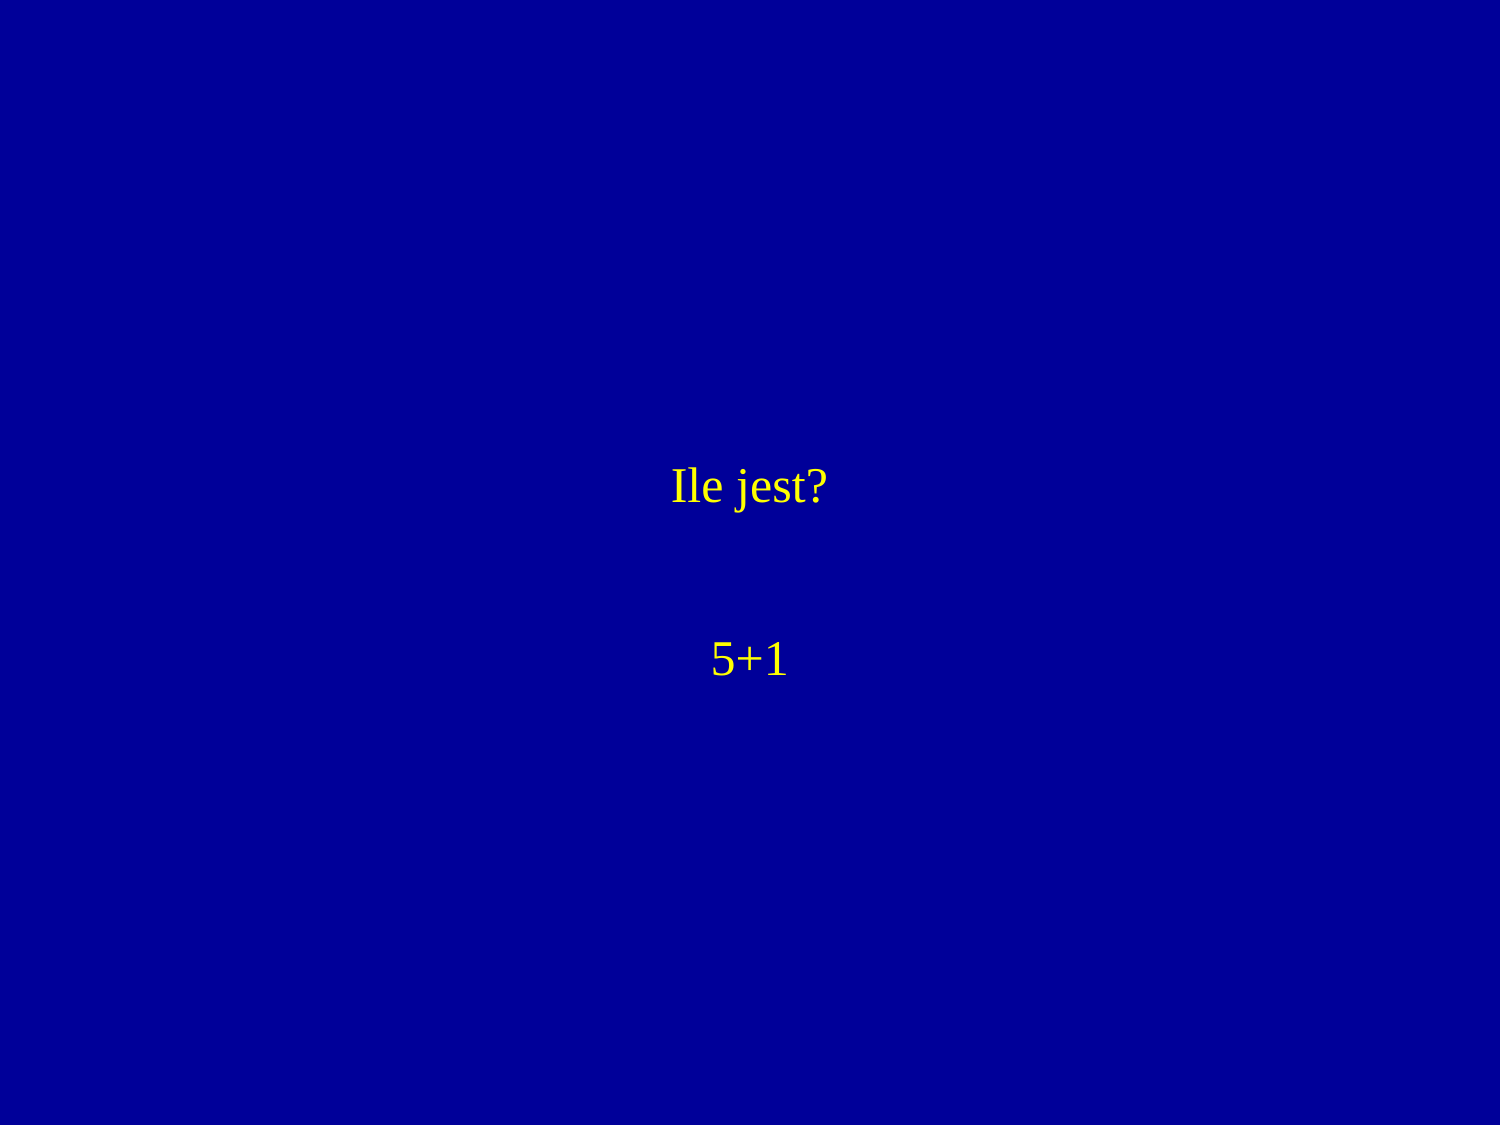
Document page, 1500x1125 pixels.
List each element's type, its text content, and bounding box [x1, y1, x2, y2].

text_box Ile jest? 5+1 [656, 450, 844, 694]
